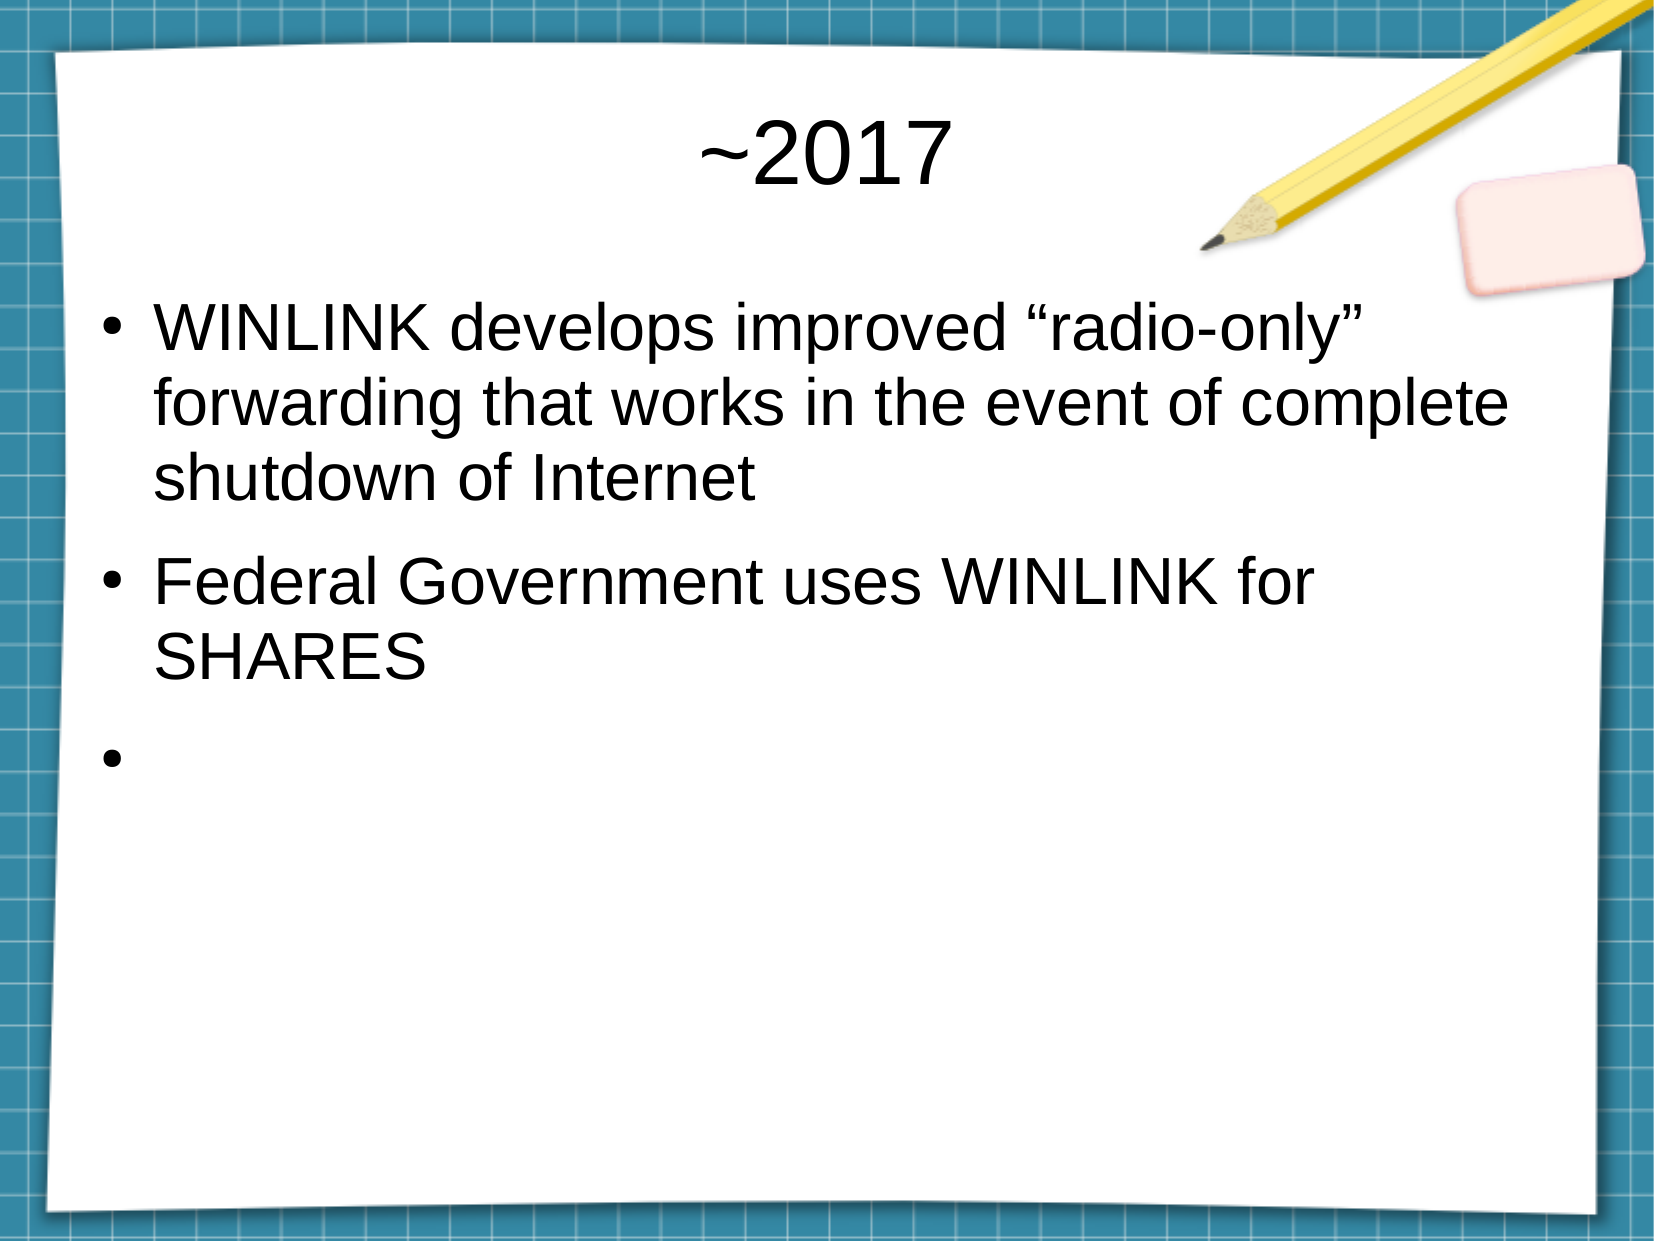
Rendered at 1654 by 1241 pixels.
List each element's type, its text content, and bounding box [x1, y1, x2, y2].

list WINLINK develops improved “radio-only” forwarding that works in the event of complete shutdown of Internet Federal Government uses WINLINK for SHARES [82, 290, 1571, 1010]
title ~2017 [82, 49, 1571, 257]
picture [0, 0, 1654, 1241]
